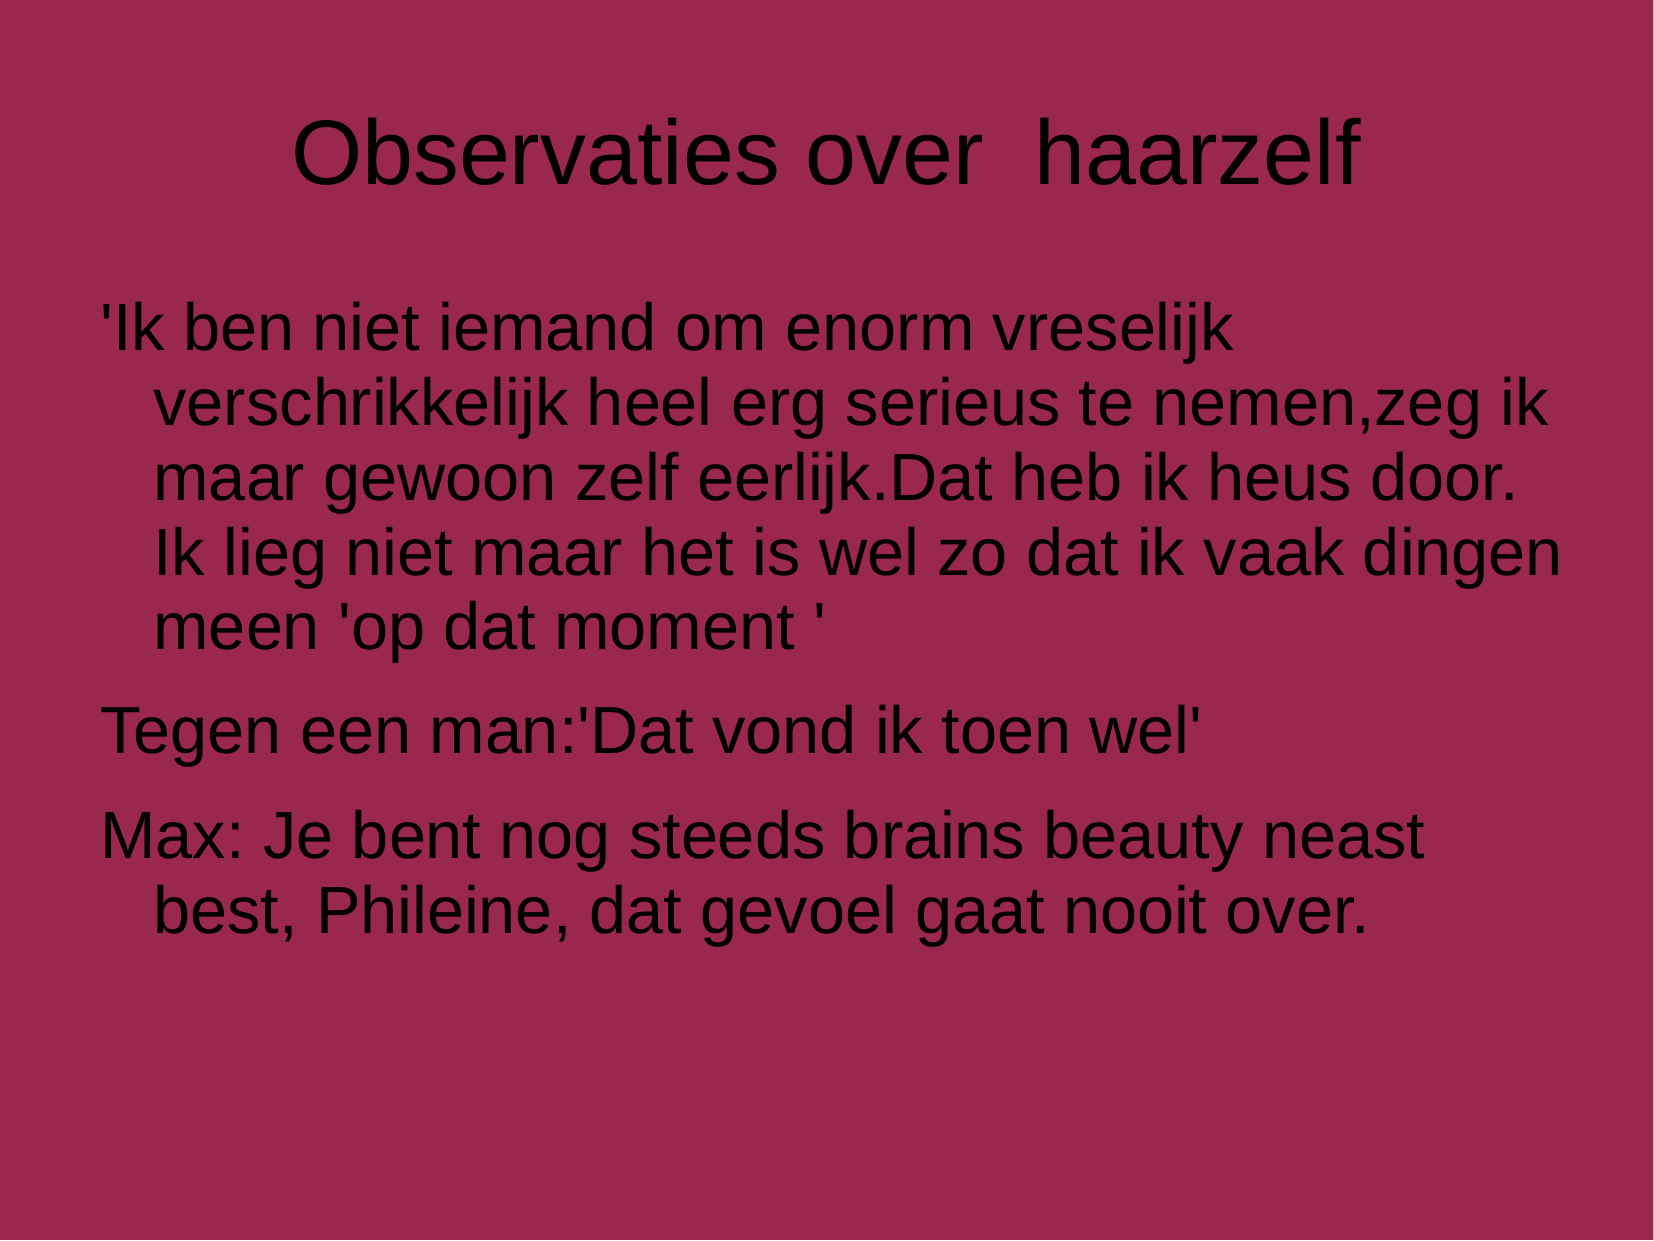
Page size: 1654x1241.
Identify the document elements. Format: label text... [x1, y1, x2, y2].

title Observaties over haarzelf [82, 56, 1571, 250]
list 'Ik ben niet iemand om enorm vreselijk verschrikkelijk heel erg serieus te nemen,zeg ik maar gewoon zelf eerlijk.Dat heb ik heus door. Ik lieg niet maar het is wel zo dat ik vaak dingen meen 'op dat moment ' Tegen een man:'Dat vond ik toen wel' Max: Je bent nog steeds brains beauty neast best, Phileine, dat gevoel gaat nooit over. [82, 290, 1571, 1094]
